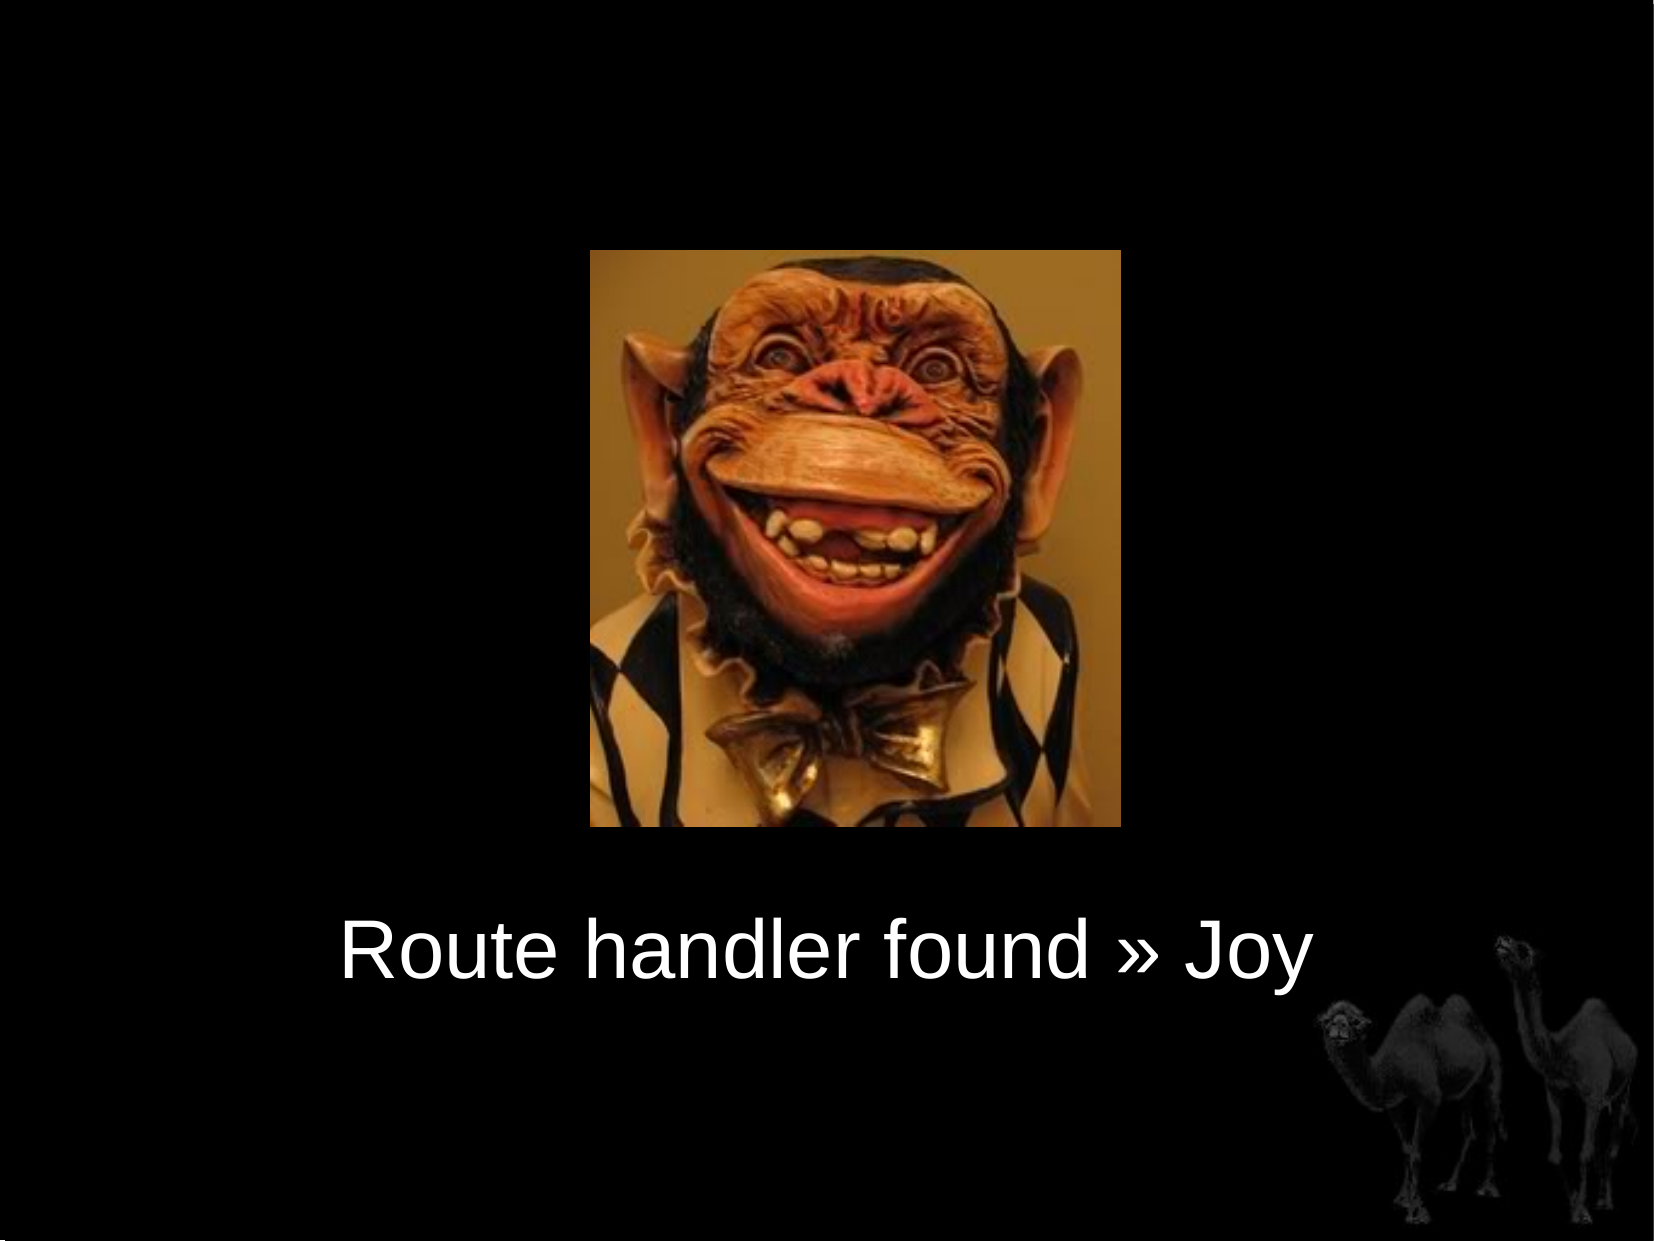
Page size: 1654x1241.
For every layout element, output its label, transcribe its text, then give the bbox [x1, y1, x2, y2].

list Route handler found » Joy [82, 290, 1571, 1211]
picture [5, 4, 1654, 1241]
